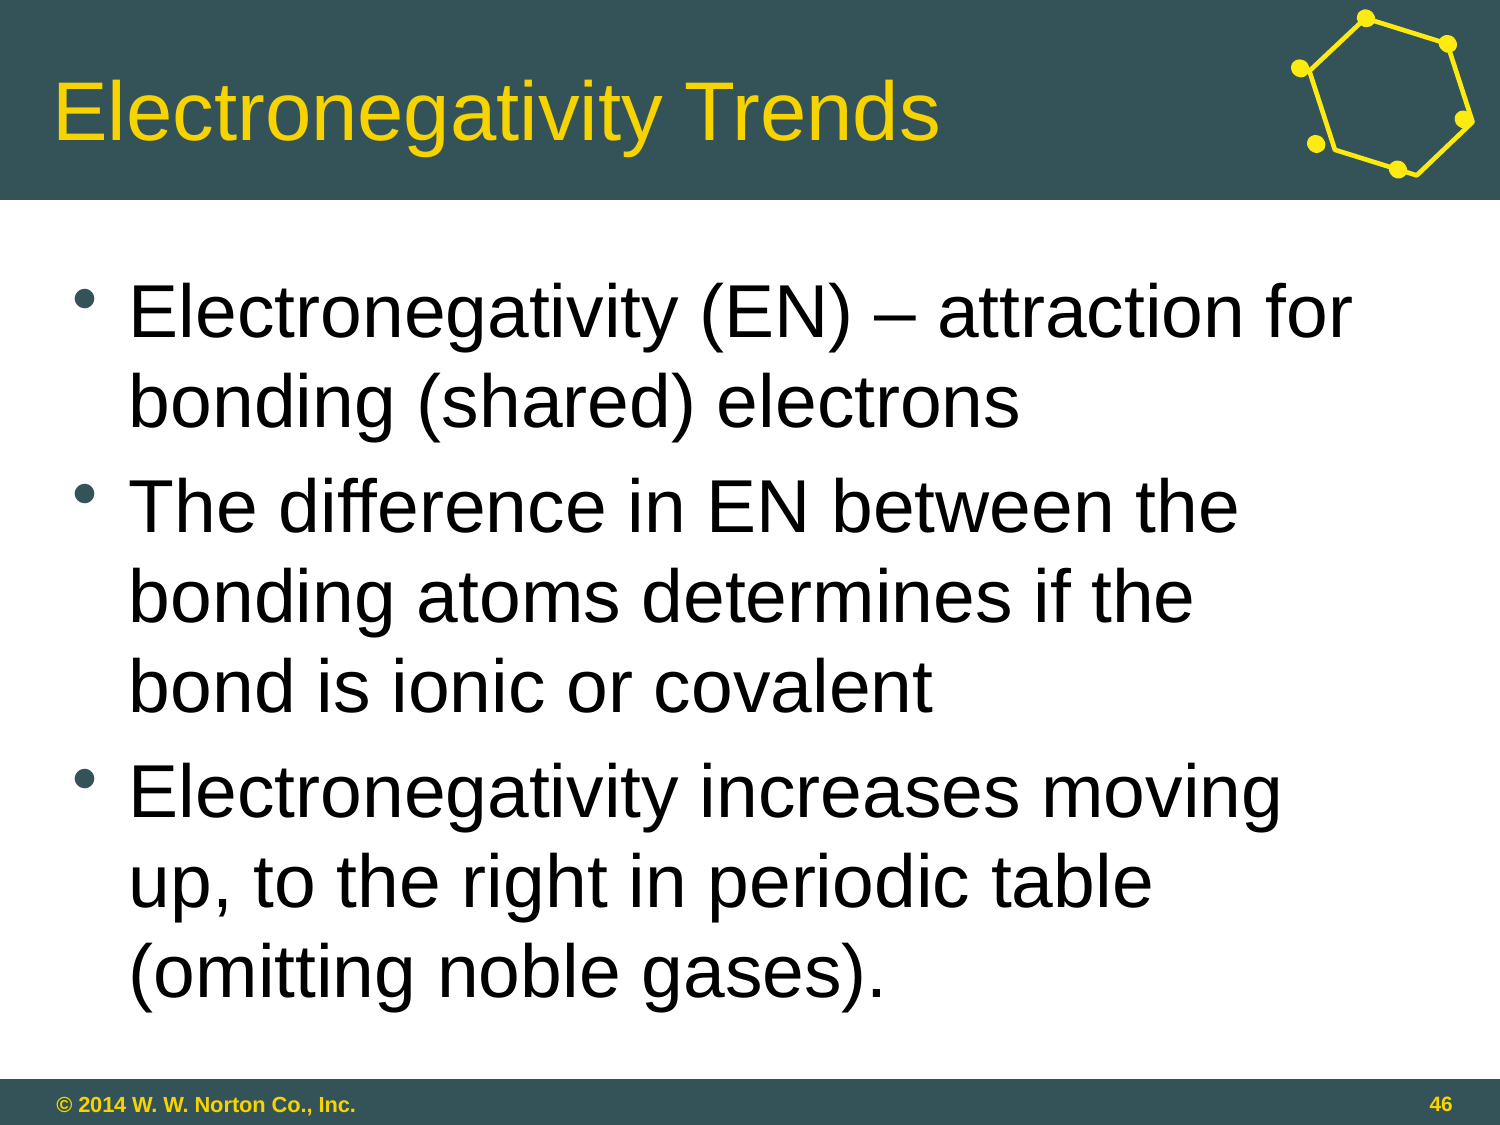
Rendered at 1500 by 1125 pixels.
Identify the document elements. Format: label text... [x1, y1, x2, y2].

title Electronegativity Trends [37, 19, 1118, 195]
slide_number <number> [1411, 1086, 1468, 1119]
list Electronegativity (EN) – attraction for bonding (shared) electrons The difference in EN between the bonding atoms determines if the bond is ionic or covalent Electronegativity increases moving up, to the right in periodic table (omitting noble gases). [57, 254, 1396, 1021]
